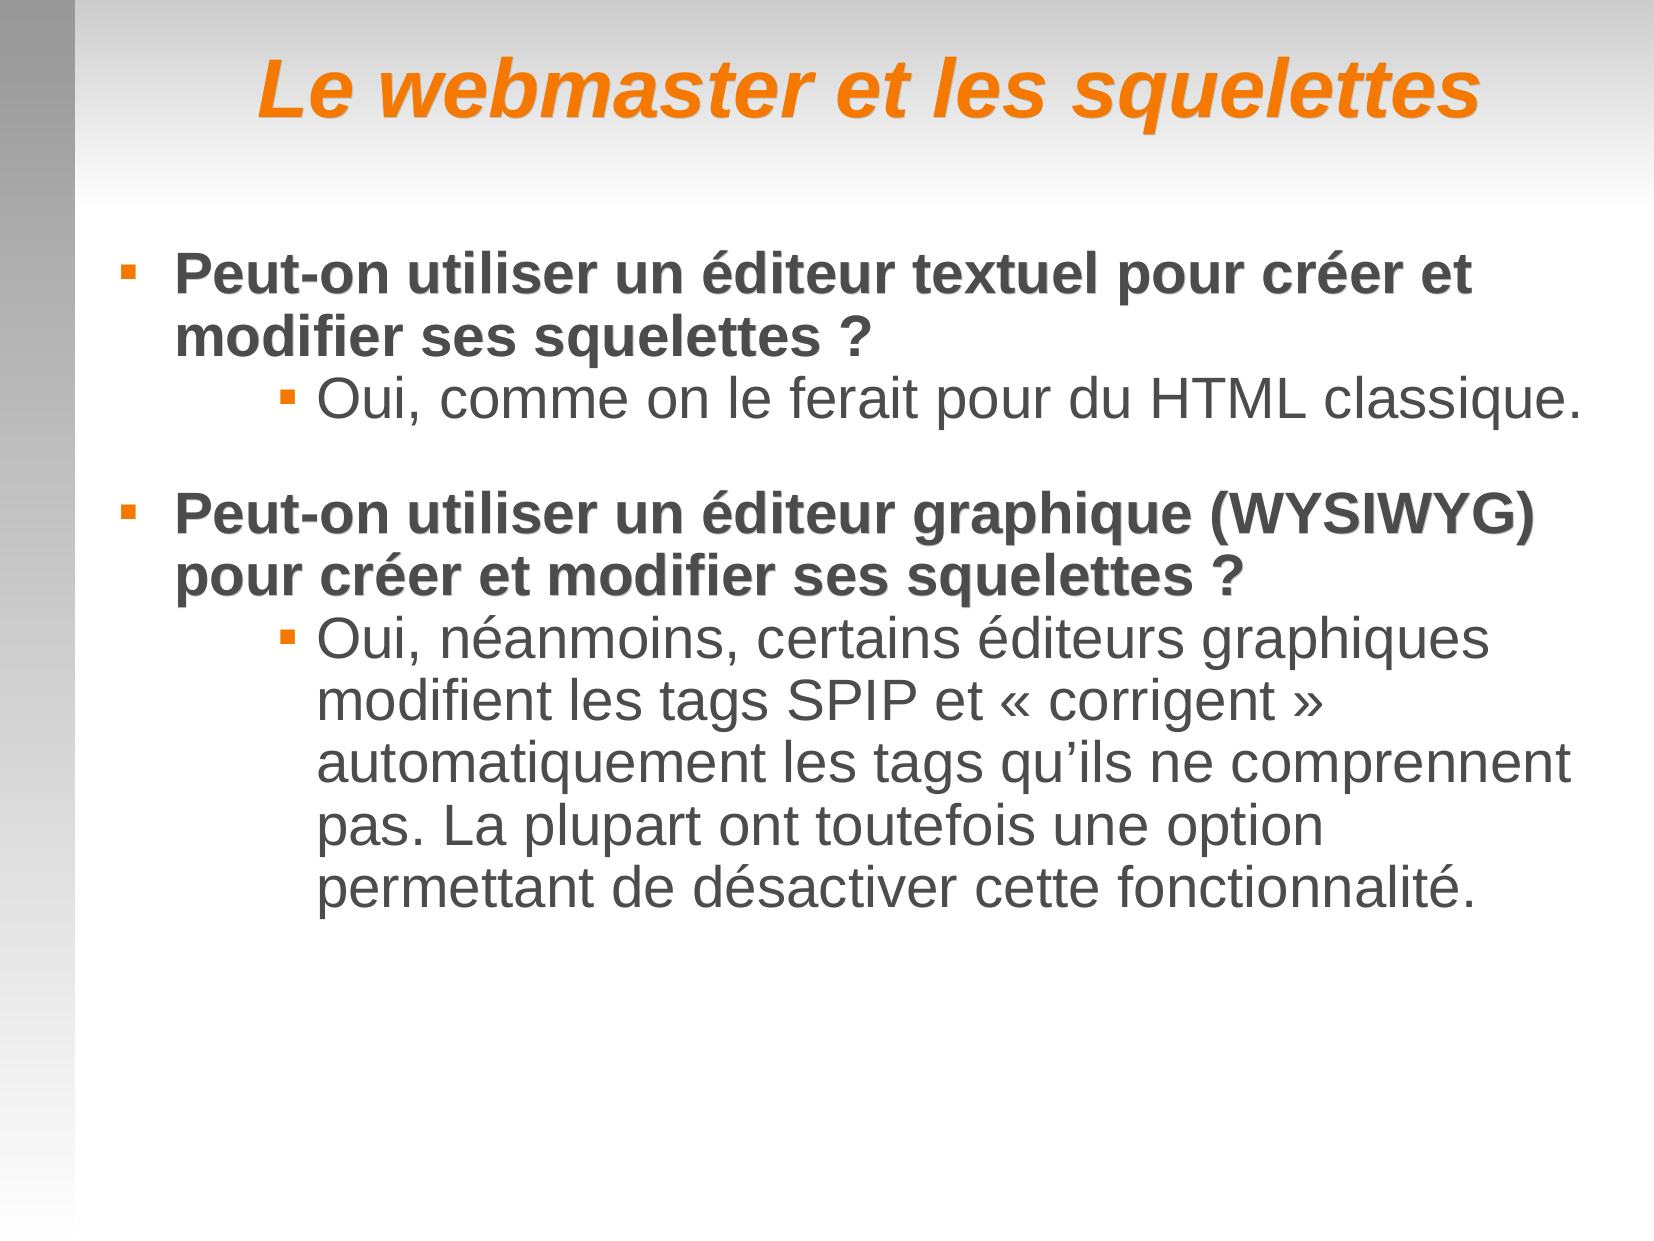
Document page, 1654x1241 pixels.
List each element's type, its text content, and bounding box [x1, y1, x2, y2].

title Le webmaster et les squelettes [88, 0, 1654, 178]
list Peut-on utiliser un éditeur textuel pour créer et modifier ses squelettes ? Oui, comme on le ferait pour du HTML classique. Peut-on utiliser un éditeur graphique (WYSIWYG) pour créer et modifier ses squelettes ? Oui, néanmoins, certains éditeurs graphiques modifient les tags SPIP et « corrigent » automatiquement les tags qu’ils ne comprennent pas. La plupart ont toutefois une option permettant de désactiver cette fonctionnalité. [88, 236, 1625, 1241]
